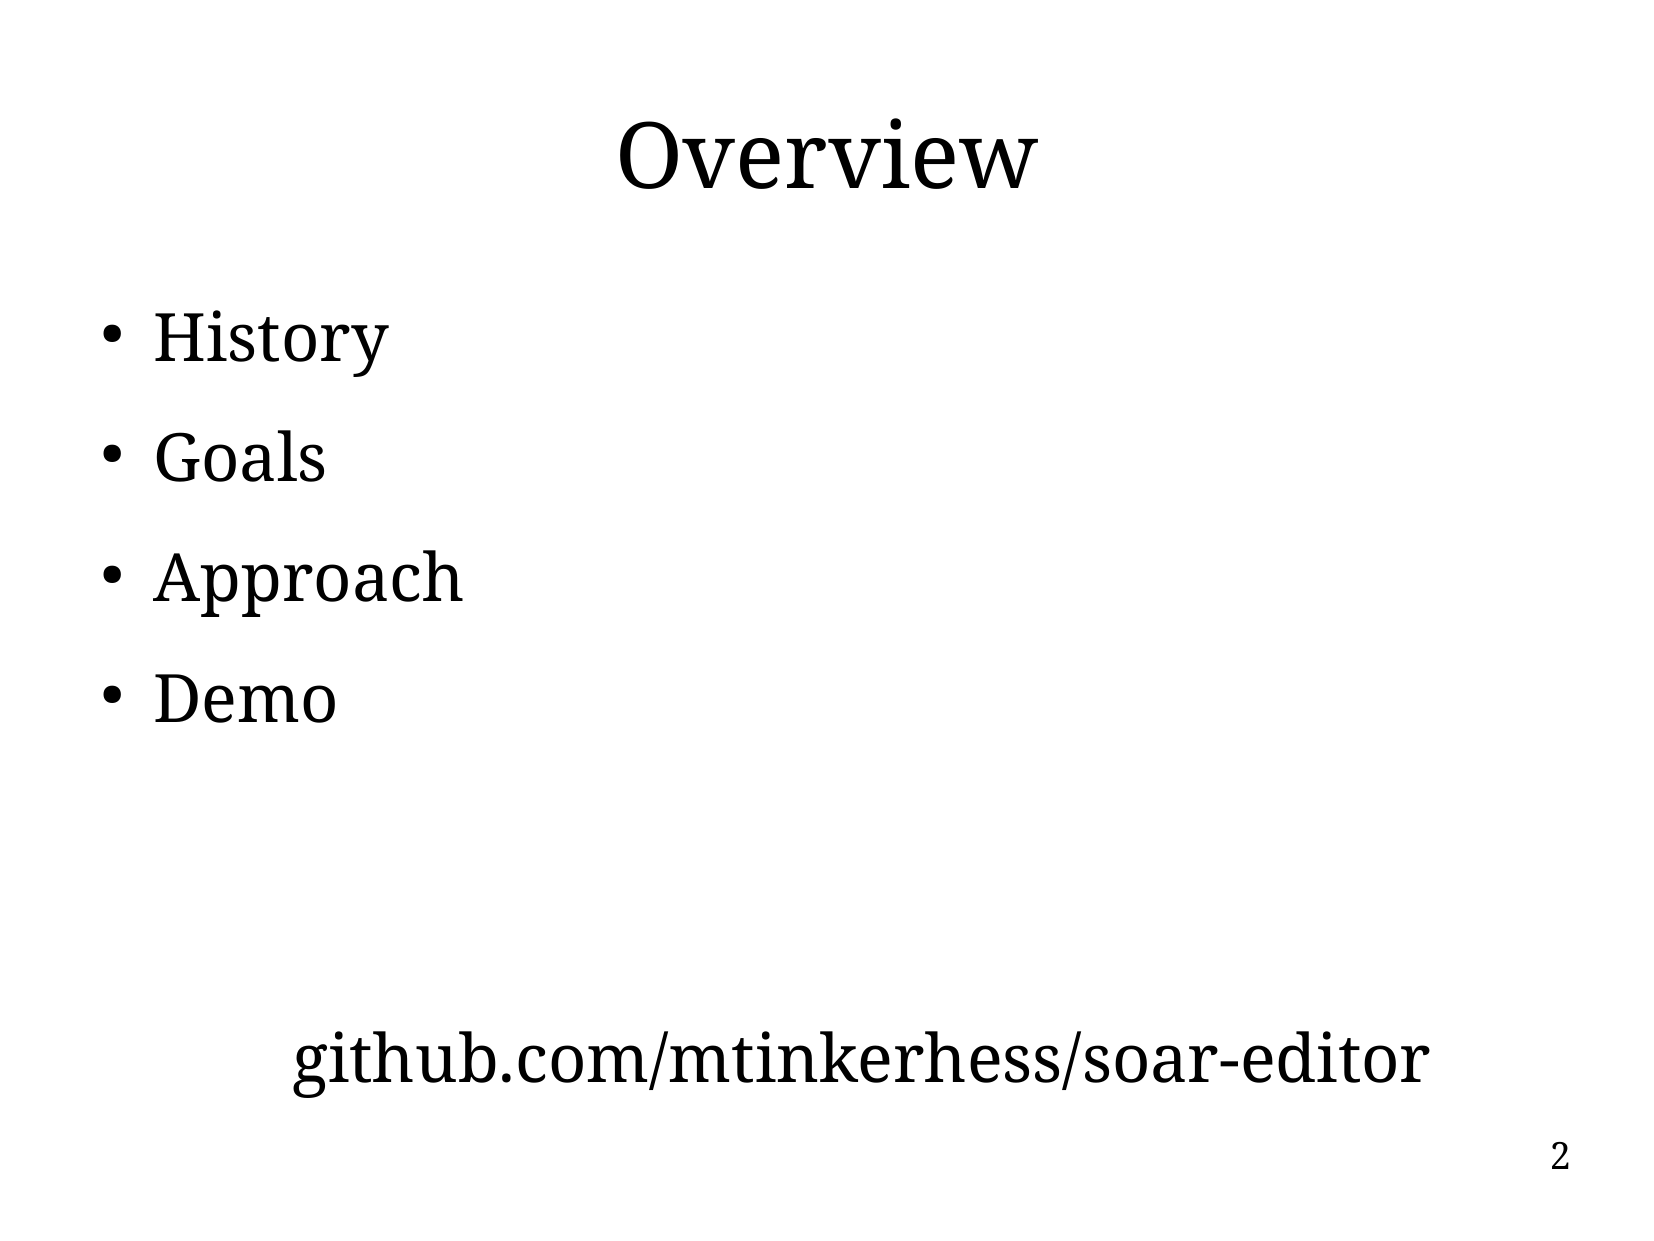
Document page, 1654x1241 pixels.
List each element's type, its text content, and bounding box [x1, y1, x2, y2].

title Overview [82, 49, 1571, 257]
list History Goals Approach Demo github.com/mtinkerhess/soar-editor [82, 290, 1571, 1109]
